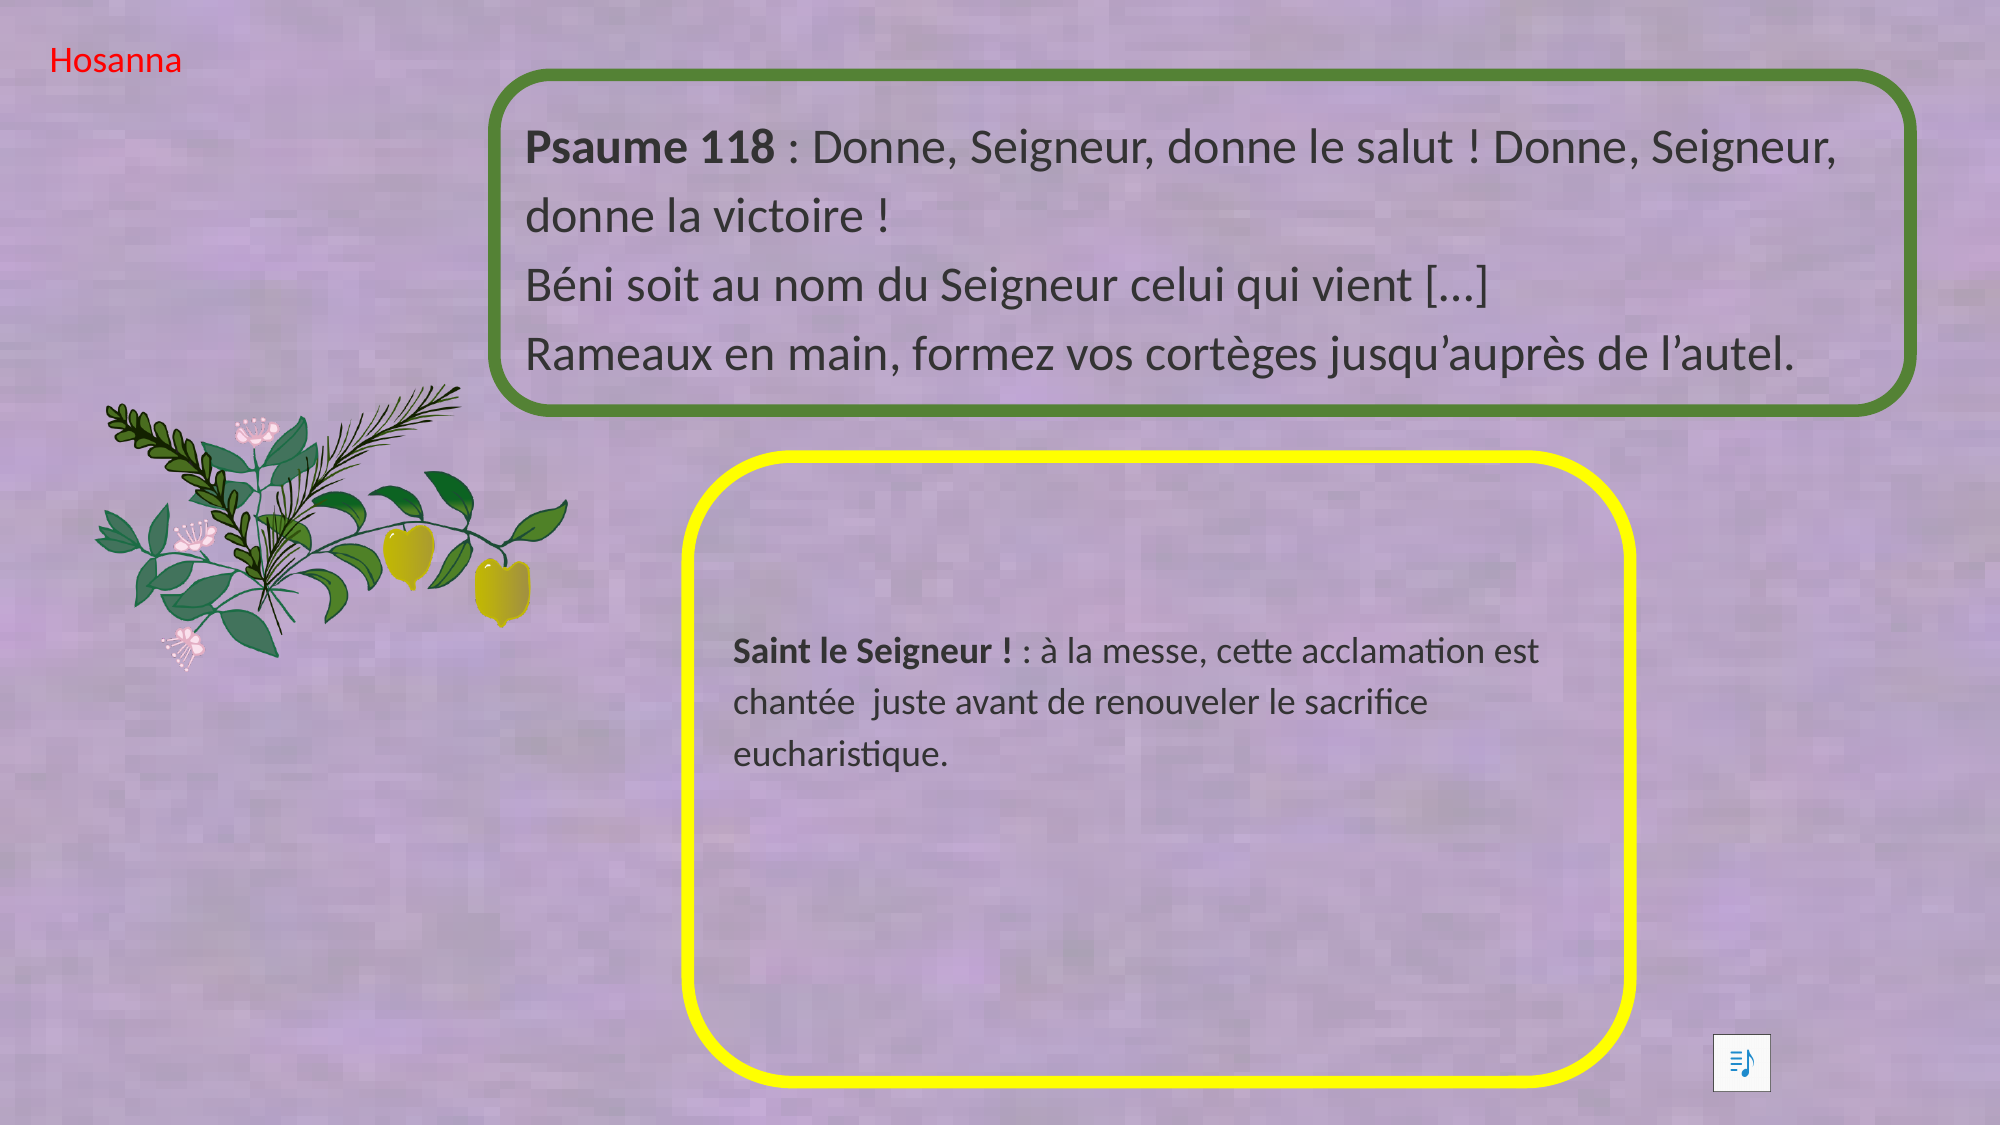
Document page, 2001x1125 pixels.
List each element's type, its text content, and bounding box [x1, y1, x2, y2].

text_box Psaume 118 : Donne, Seigneur, donne le salut ! Donne, Seigneur, donne la victoire ! Béni soit au nom du Seigneur celui qui vient […] Rameaux en main, formez vos cortèges jusqu’auprès de l’autel. [494, 74, 1911, 411]
text_box [1712, 1033, 1772, 1093]
text_box Saint le Seigneur ! : à la messe, cette acclamation est chantée juste avant de renouveler le sacrifice eucharistique. [687, 456, 1631, 1083]
text_box Hosanna [34, 27, 253, 88]
picture [89, 381, 573, 677]
